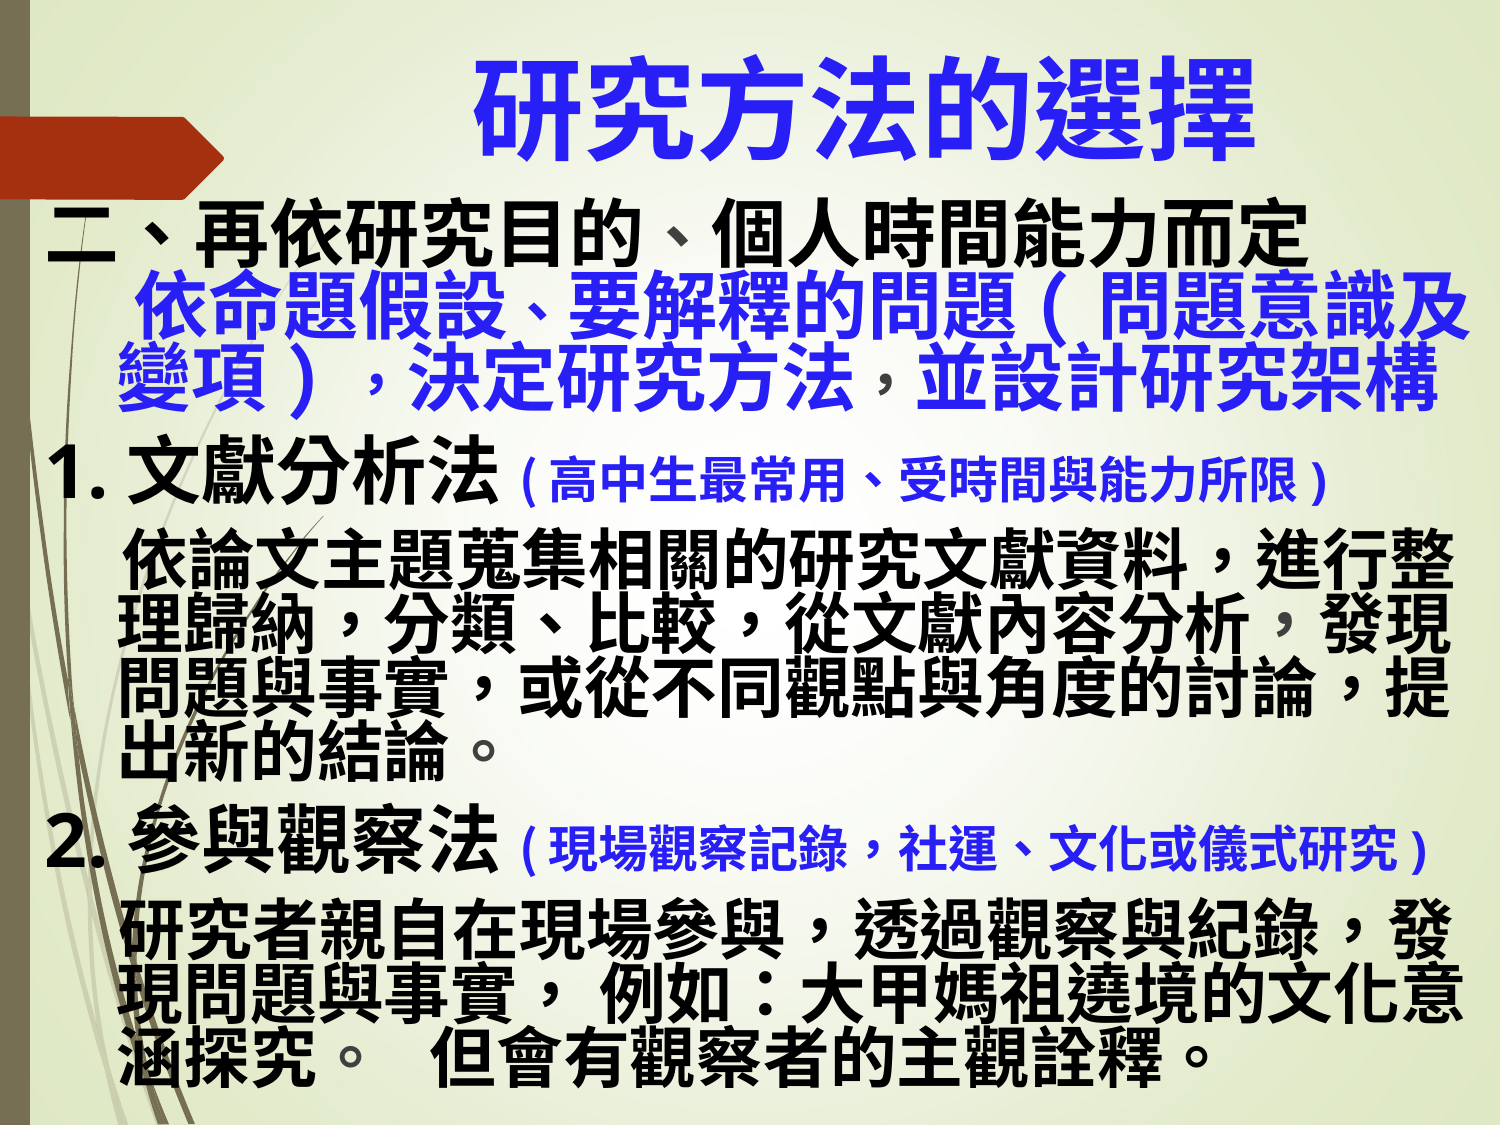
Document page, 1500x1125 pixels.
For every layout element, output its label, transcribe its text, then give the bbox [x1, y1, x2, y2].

list 二、再依研究目的、個人時間能力而定 依命題假設、要解釋的問題(問題意識及變項)，決定研究方法，並設計研究架構 1.文獻分析法(高中生最常用、受時間與能力所限) 依論文主題蒐集相關的研究文獻資料，進行整理歸納，分類、比較，從文獻內容分析，發現問題與事實，或從不同觀點與角度的討論，提出新的結論。 2.參與觀察法(現場觀察記錄，社運、文化或儀式研究) 研究者親自在現場參與，透過觀察與紀錄，發現問題與事實， 例如：大甲媽祖遶境的文化意涵探究。 但會有觀察者的主觀詮釋。 [29, 196, 1500, 1125]
picture [30, 0, 1500, 196]
title 研究方法的選擇 [324, 30, 1406, 185]
